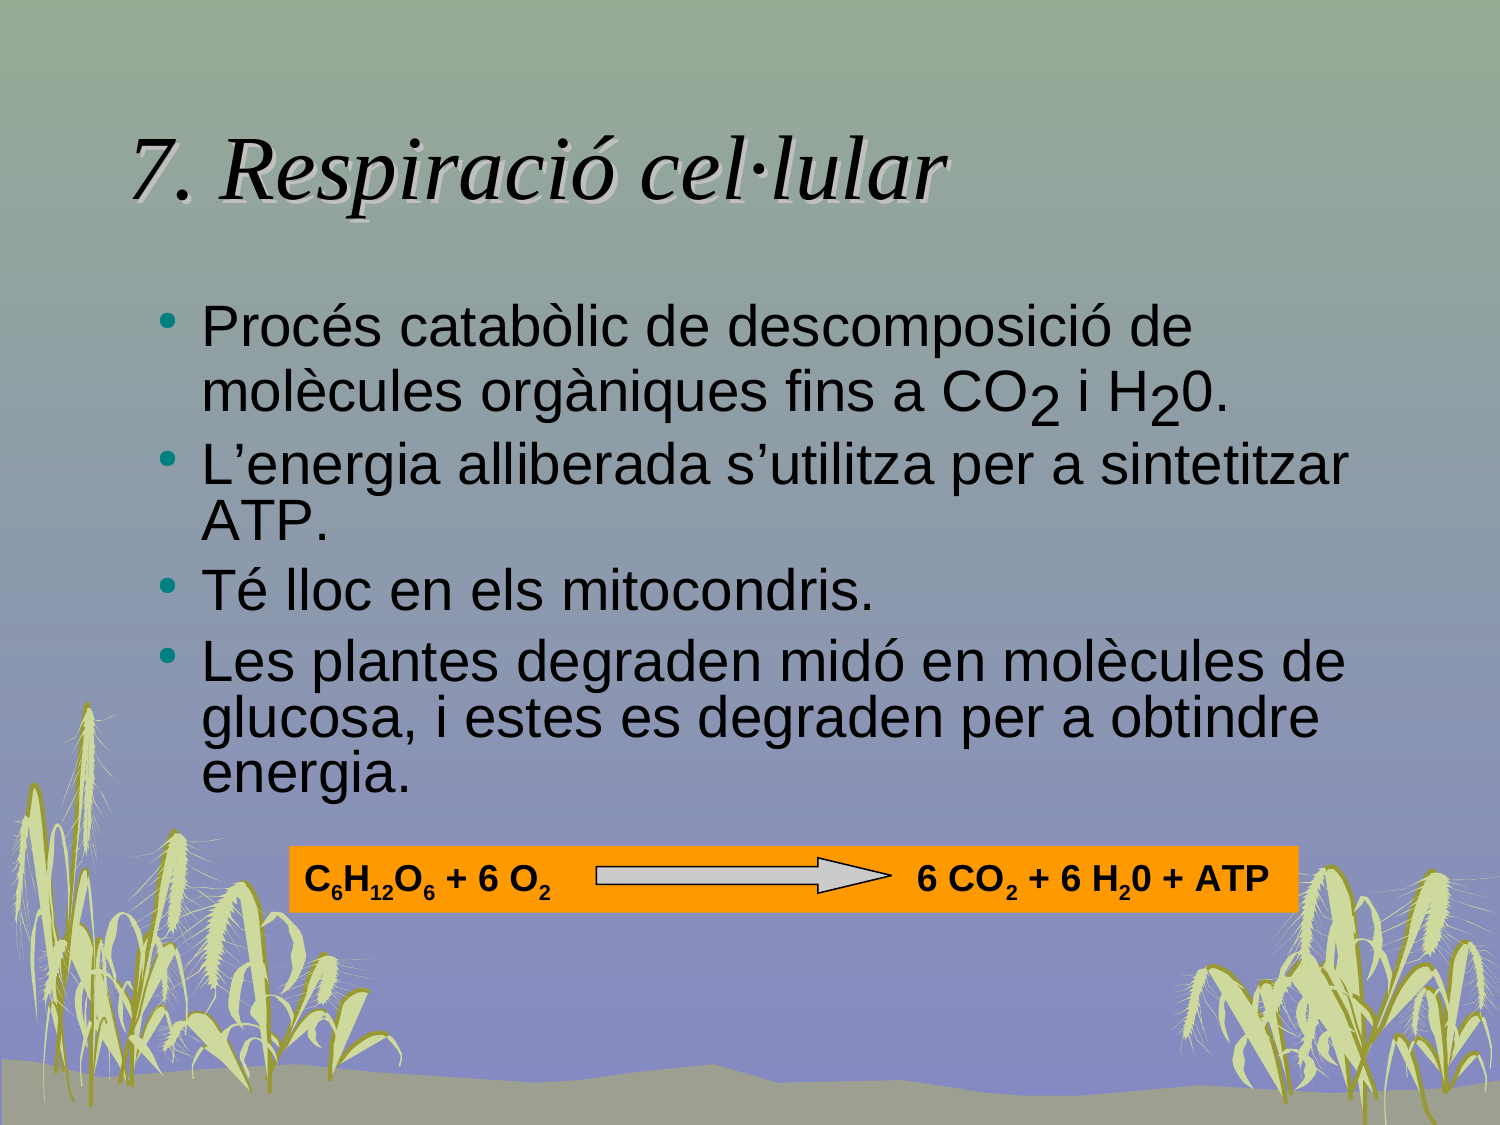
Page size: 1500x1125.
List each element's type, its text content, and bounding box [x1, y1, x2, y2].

title 7. Respiració cel·lular [112, 68, 1388, 257]
text_box [596, 857, 892, 894]
list Procés catabòlic de descomposició de molècules orgàniques fins a CO2 i H20. L’energia alliberada s’utilitza per a sintetitzar ATP. Té lloc en els mitocondris. Les plantes degraden midó en molècules de glucosa, i estes es degraden per a obtindre energia. [112, 293, 1388, 823]
text_box C6H12O6 + 6 O2 6 CO2 + 6 H20 + ATP [289, 846, 1299, 913]
